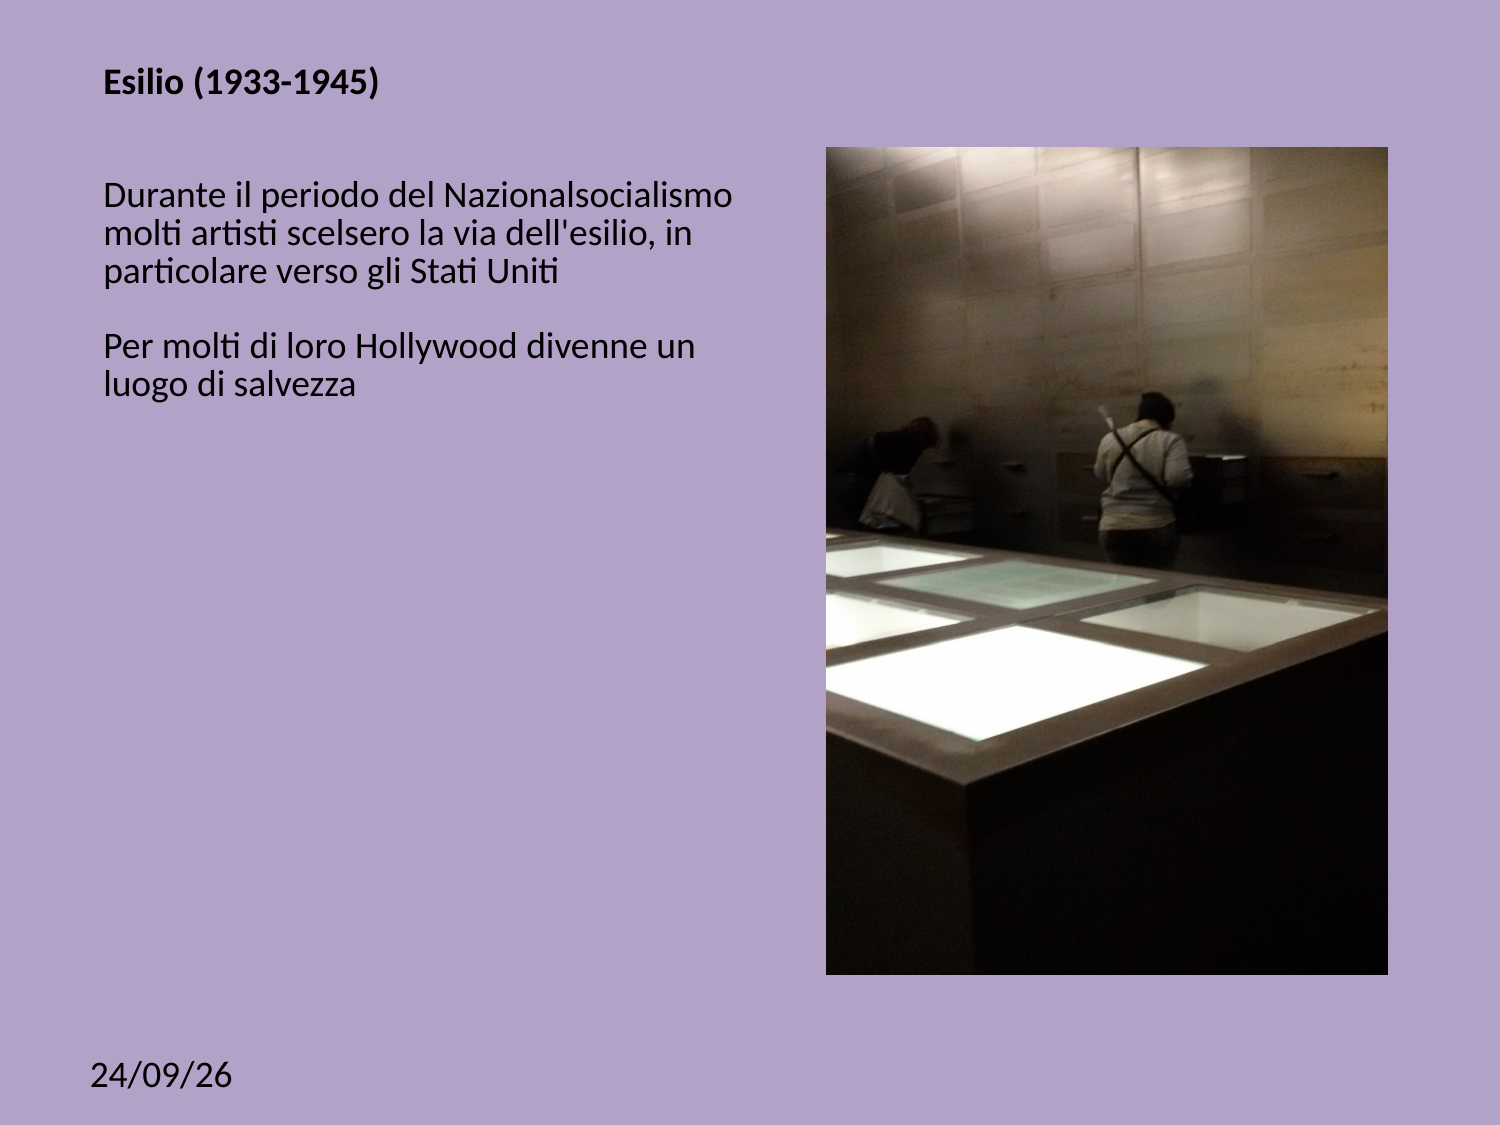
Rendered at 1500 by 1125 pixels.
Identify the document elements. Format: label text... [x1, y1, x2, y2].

picture [826, 147, 1388, 975]
text_box Esilio (1933-1945) Durante il periodo del Nazionalsocialismo molti artisti scelsero la via dell'esilio, in particolare verso gli Stati Uniti Per molti di loro Hollywood divenne un luogo di salvezza [88, 58, 798, 979]
text_box 13/11/2015 [75, 1042, 425, 1103]
